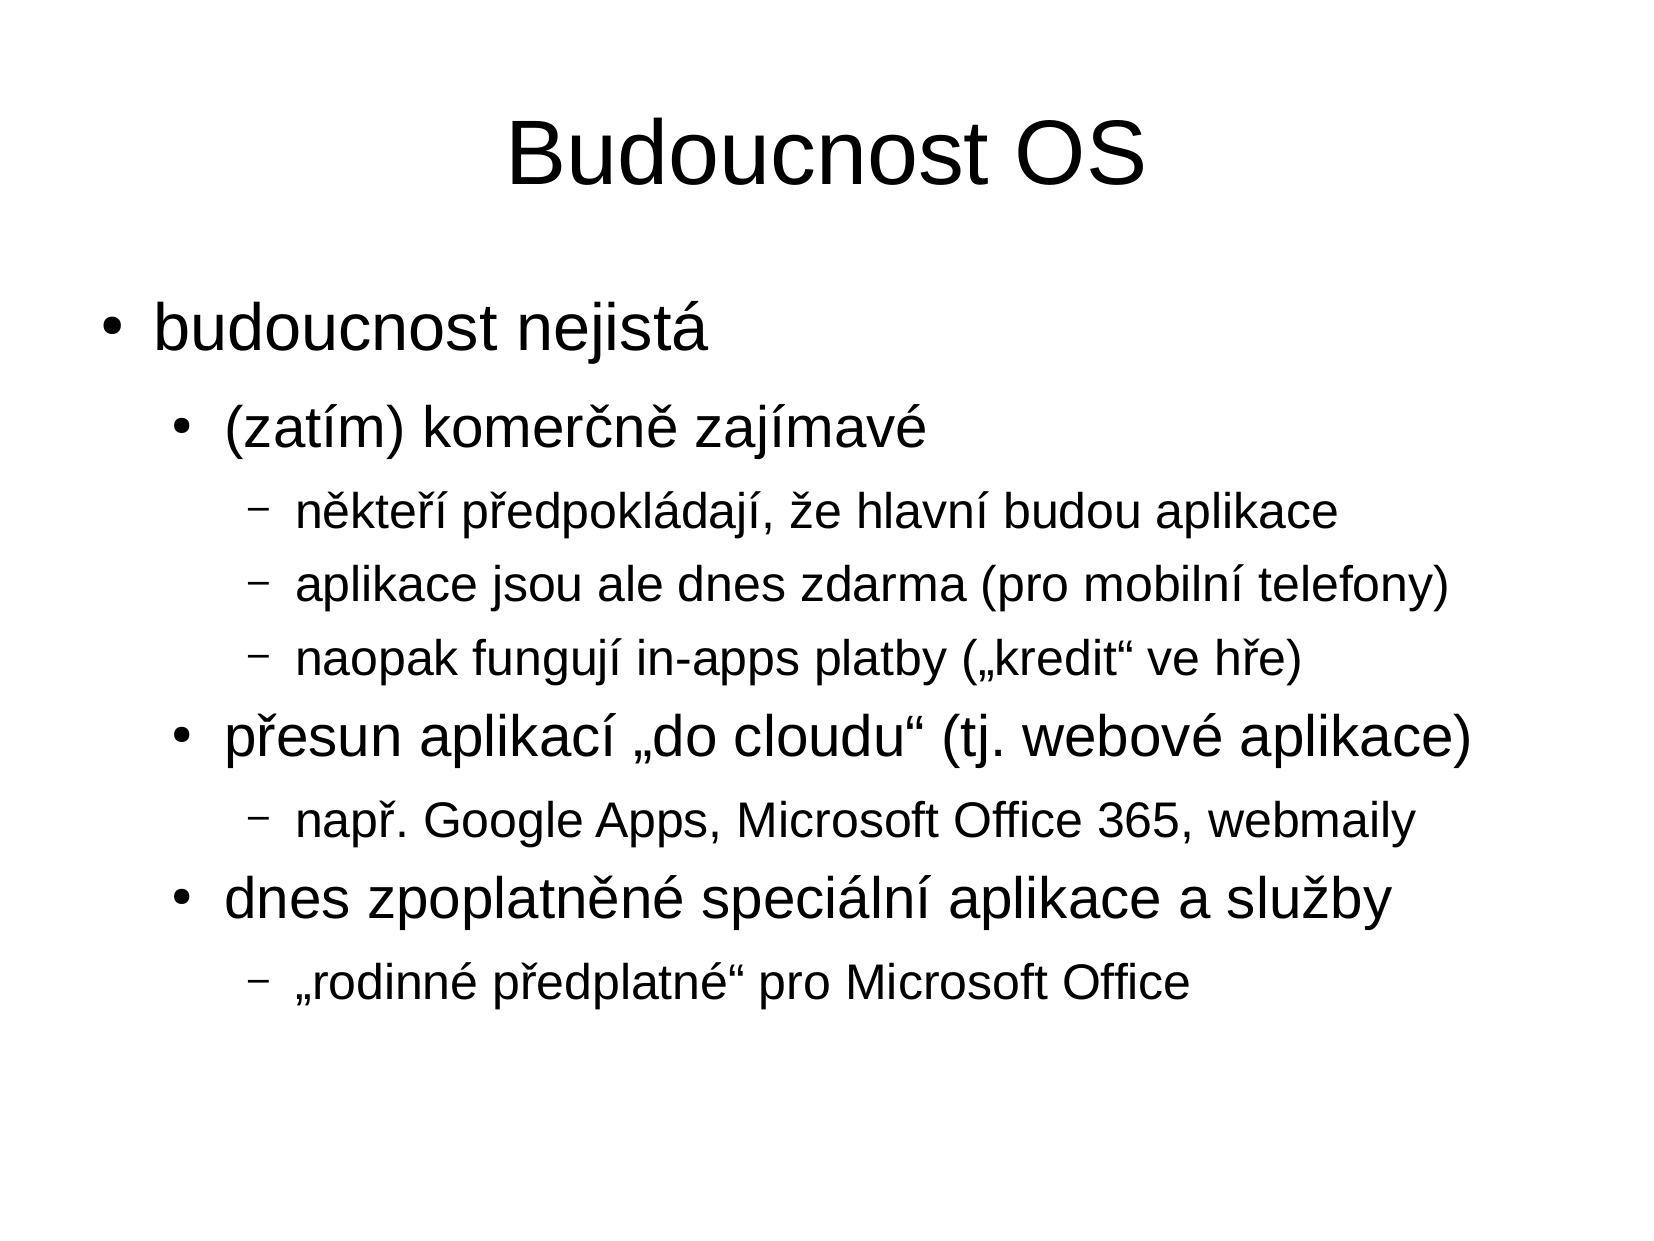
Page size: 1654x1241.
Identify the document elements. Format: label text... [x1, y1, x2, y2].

list budoucnost nejistá (zatím) komerčně zajímavé někteří předpokládají, že hlavní budou aplikace aplikace jsou ale dnes zdarma (pro mobilní telefony) naopak fungují in-apps platby („kredit“ ve hře) přesun aplikací „do cloudu“ (tj. webové aplikace) např. Google Apps, Microsoft Office 365, webmaily dnes zpoplatněné speciální aplikace a služby „rodinné předplatné“ pro Microsoft Office [82, 290, 1571, 1152]
title Budoucnost OS [82, 49, 1571, 257]
